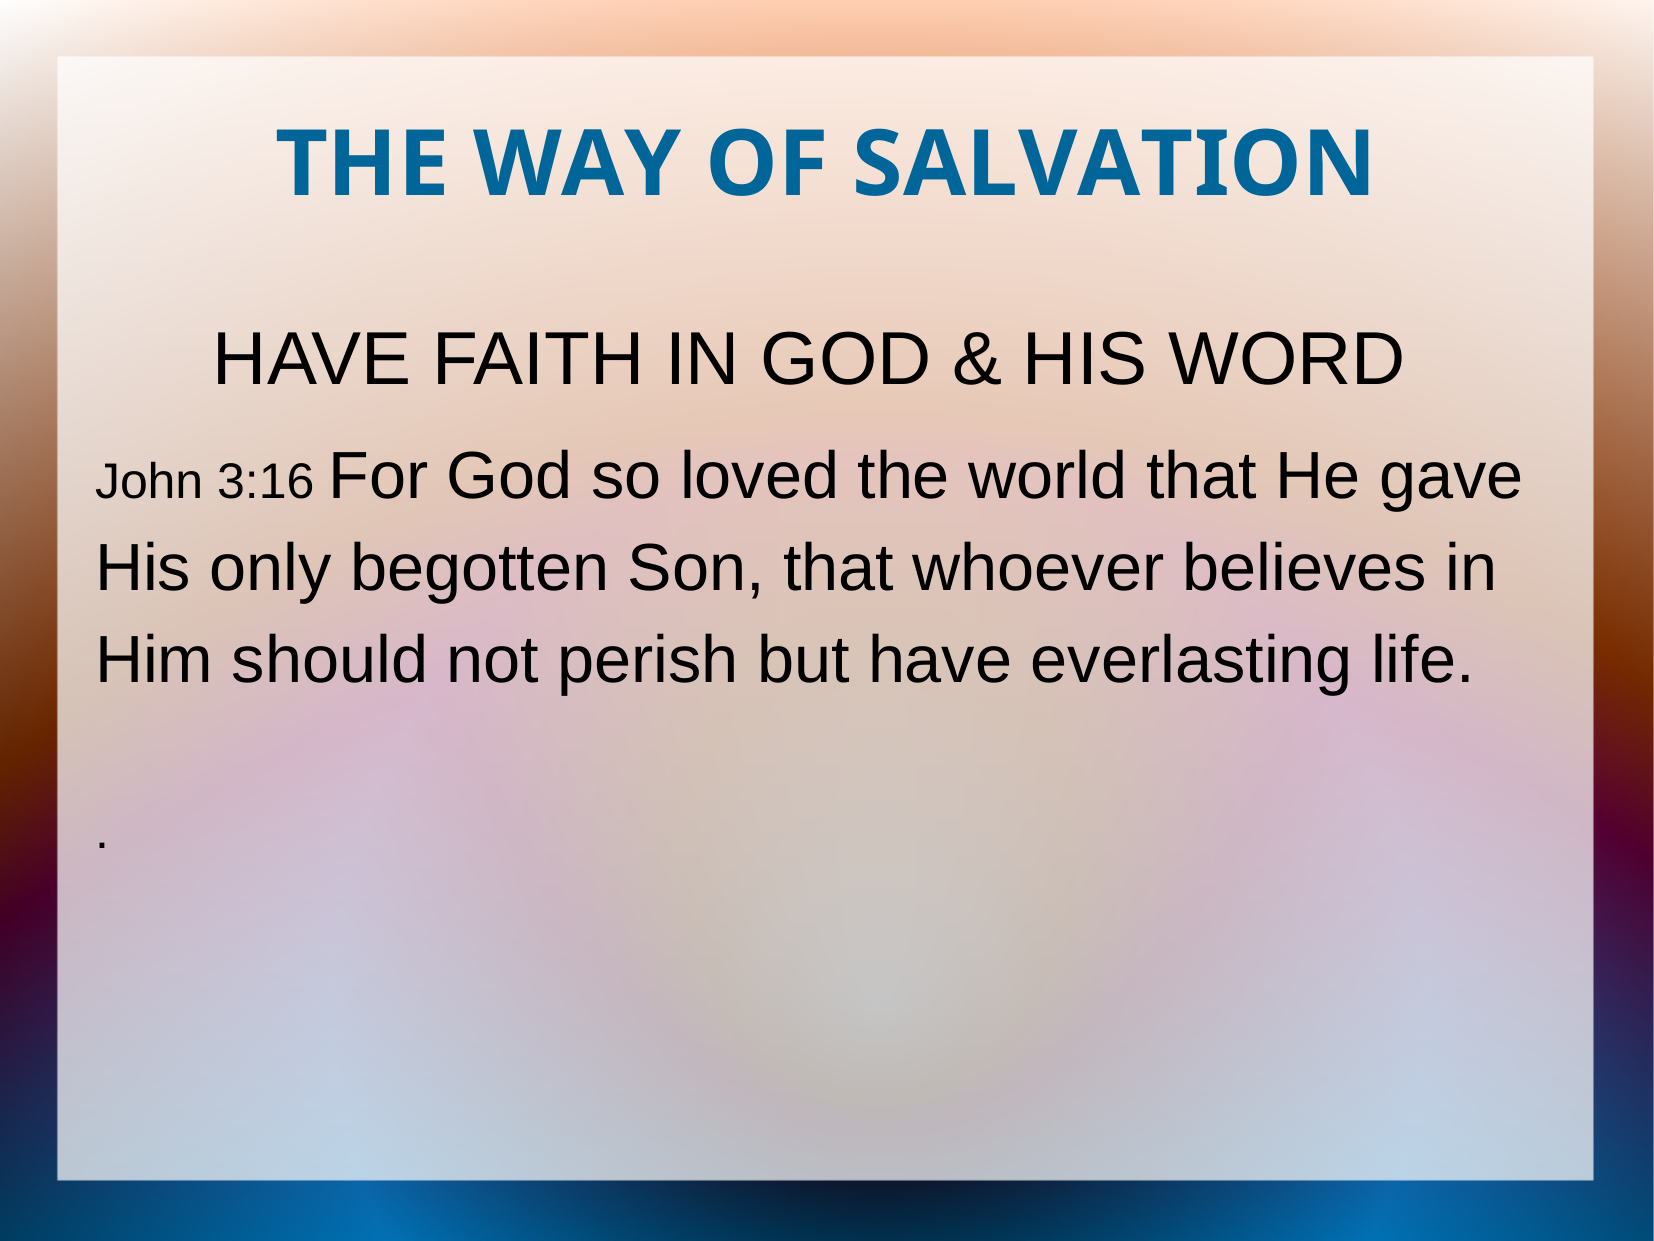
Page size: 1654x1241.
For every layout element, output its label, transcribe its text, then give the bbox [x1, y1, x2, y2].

text_box HAVE FAITH IN GOD & HIS WORD John 3:16 For God so loved the world that He gave His only begotten Son, that whoever believes in Him should not perish but have everlasting life. . [80, 222, 1597, 875]
title THE WAY OF SALVATION [82, 103, 1571, 215]
